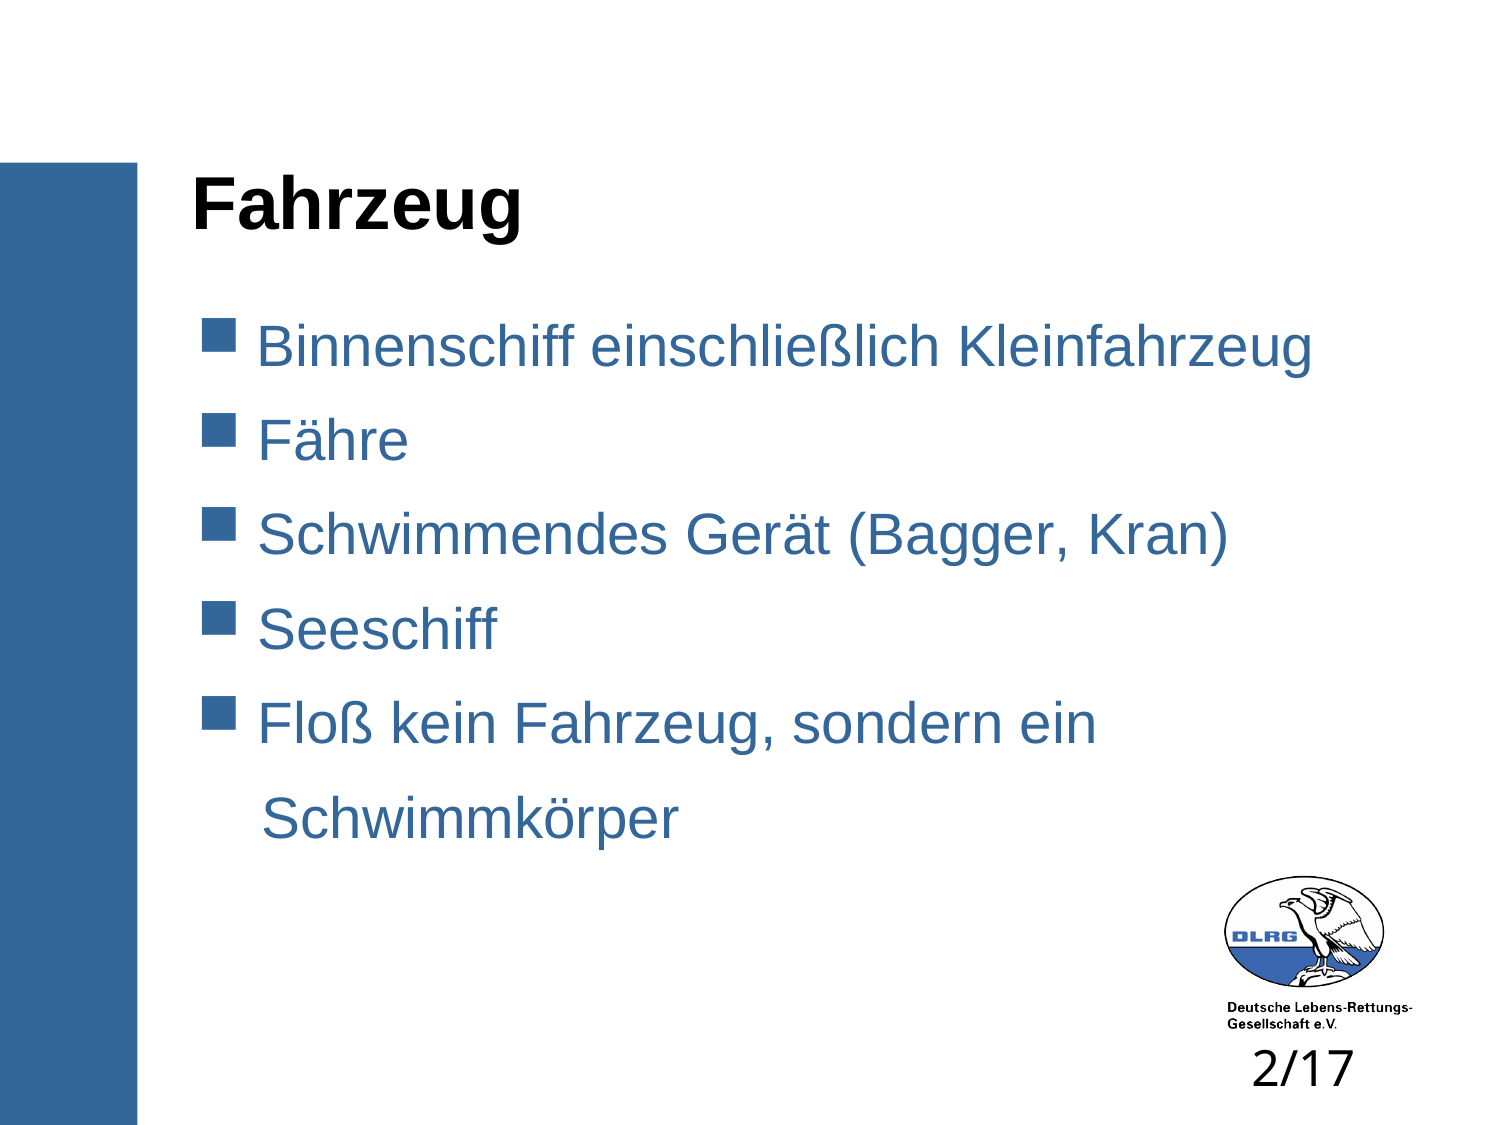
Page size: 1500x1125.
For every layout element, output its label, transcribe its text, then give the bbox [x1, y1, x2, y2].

text_box Binnenschiff einschließlich Kleinfahrzeug Fähre Schwimmendes Gerät (Bagger, Kran)‏ Seeschiff Floß kein Fahrzeug, sondern ein Schwimmkörper [182, 275, 1474, 906]
text_box Fahrzeug [176, 147, 540, 253]
text_box <Nummer>/17 [1236, 1029, 1500, 1108]
picture [1224, 906, 1413, 1030]
